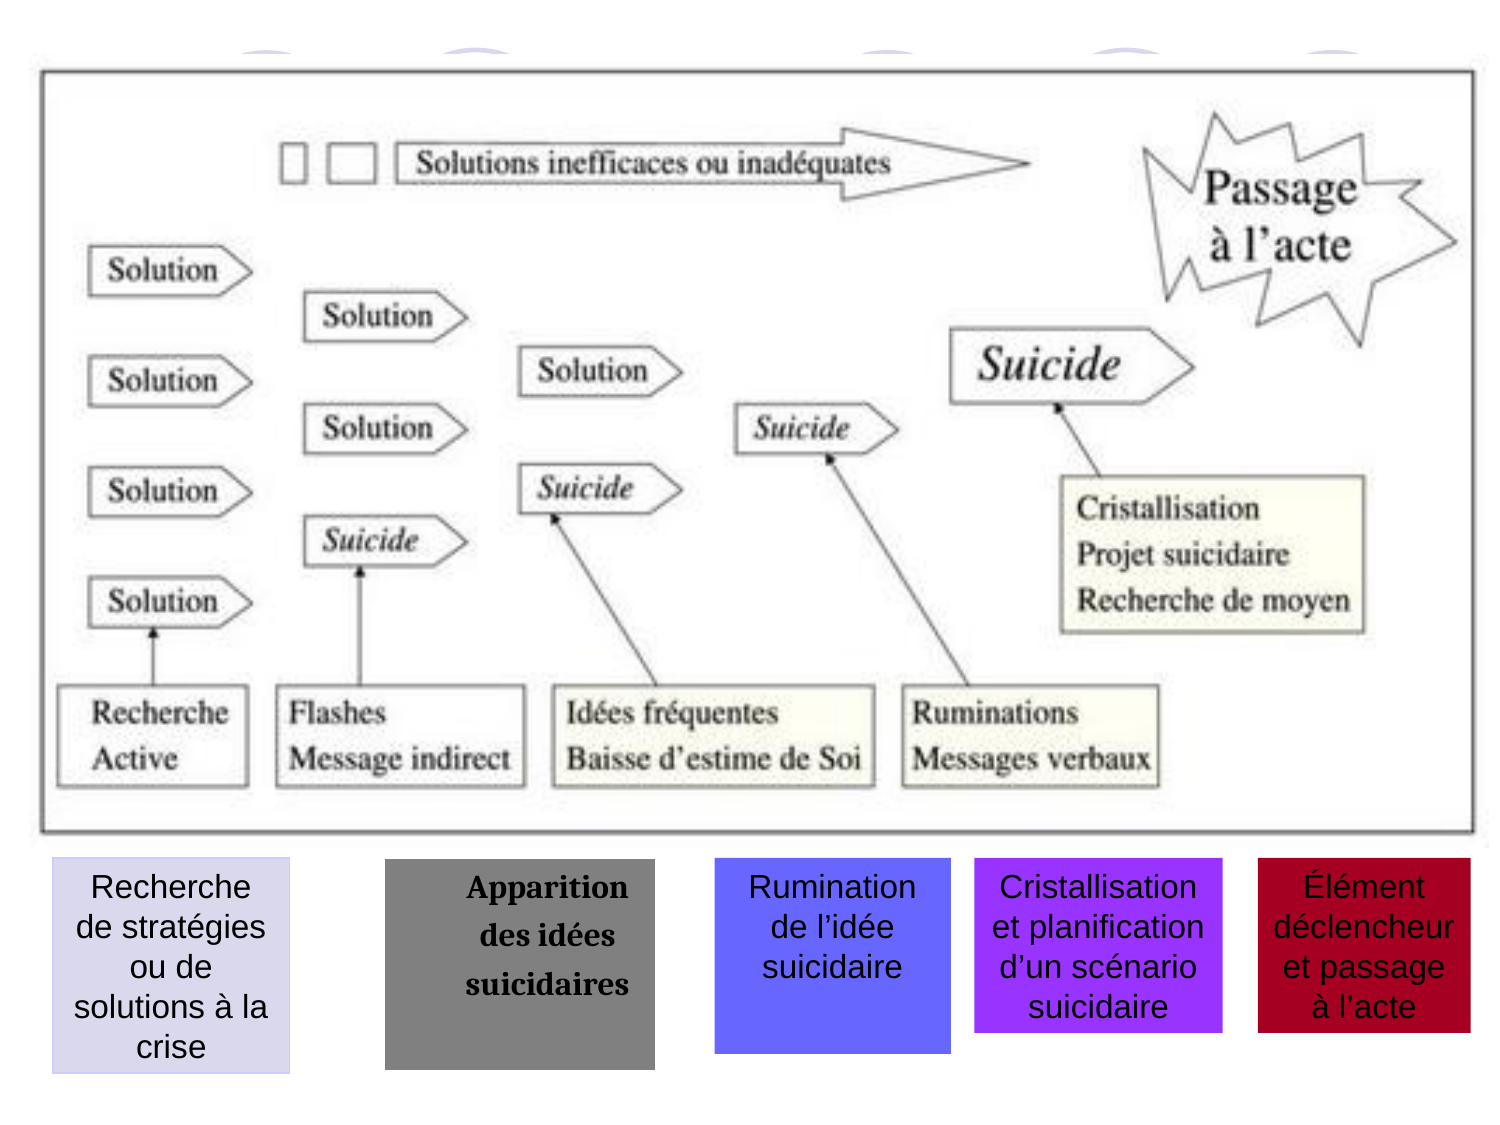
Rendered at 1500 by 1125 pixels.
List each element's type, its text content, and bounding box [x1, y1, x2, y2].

picture [29, 54, 1489, 848]
list Apparition des idées suicidaires [383, 857, 656, 1071]
text_box Recherche de stratégies ou de solutions à la crise [53, 857, 290, 1073]
text_box Cristallisation et planification d’un scénario suicidaire [974, 857, 1223, 1033]
text_box Rumination de l’idée suicidaire [714, 857, 951, 1054]
text_box Élément déclencheur et passage à l’acte [1257, 857, 1471, 1033]
